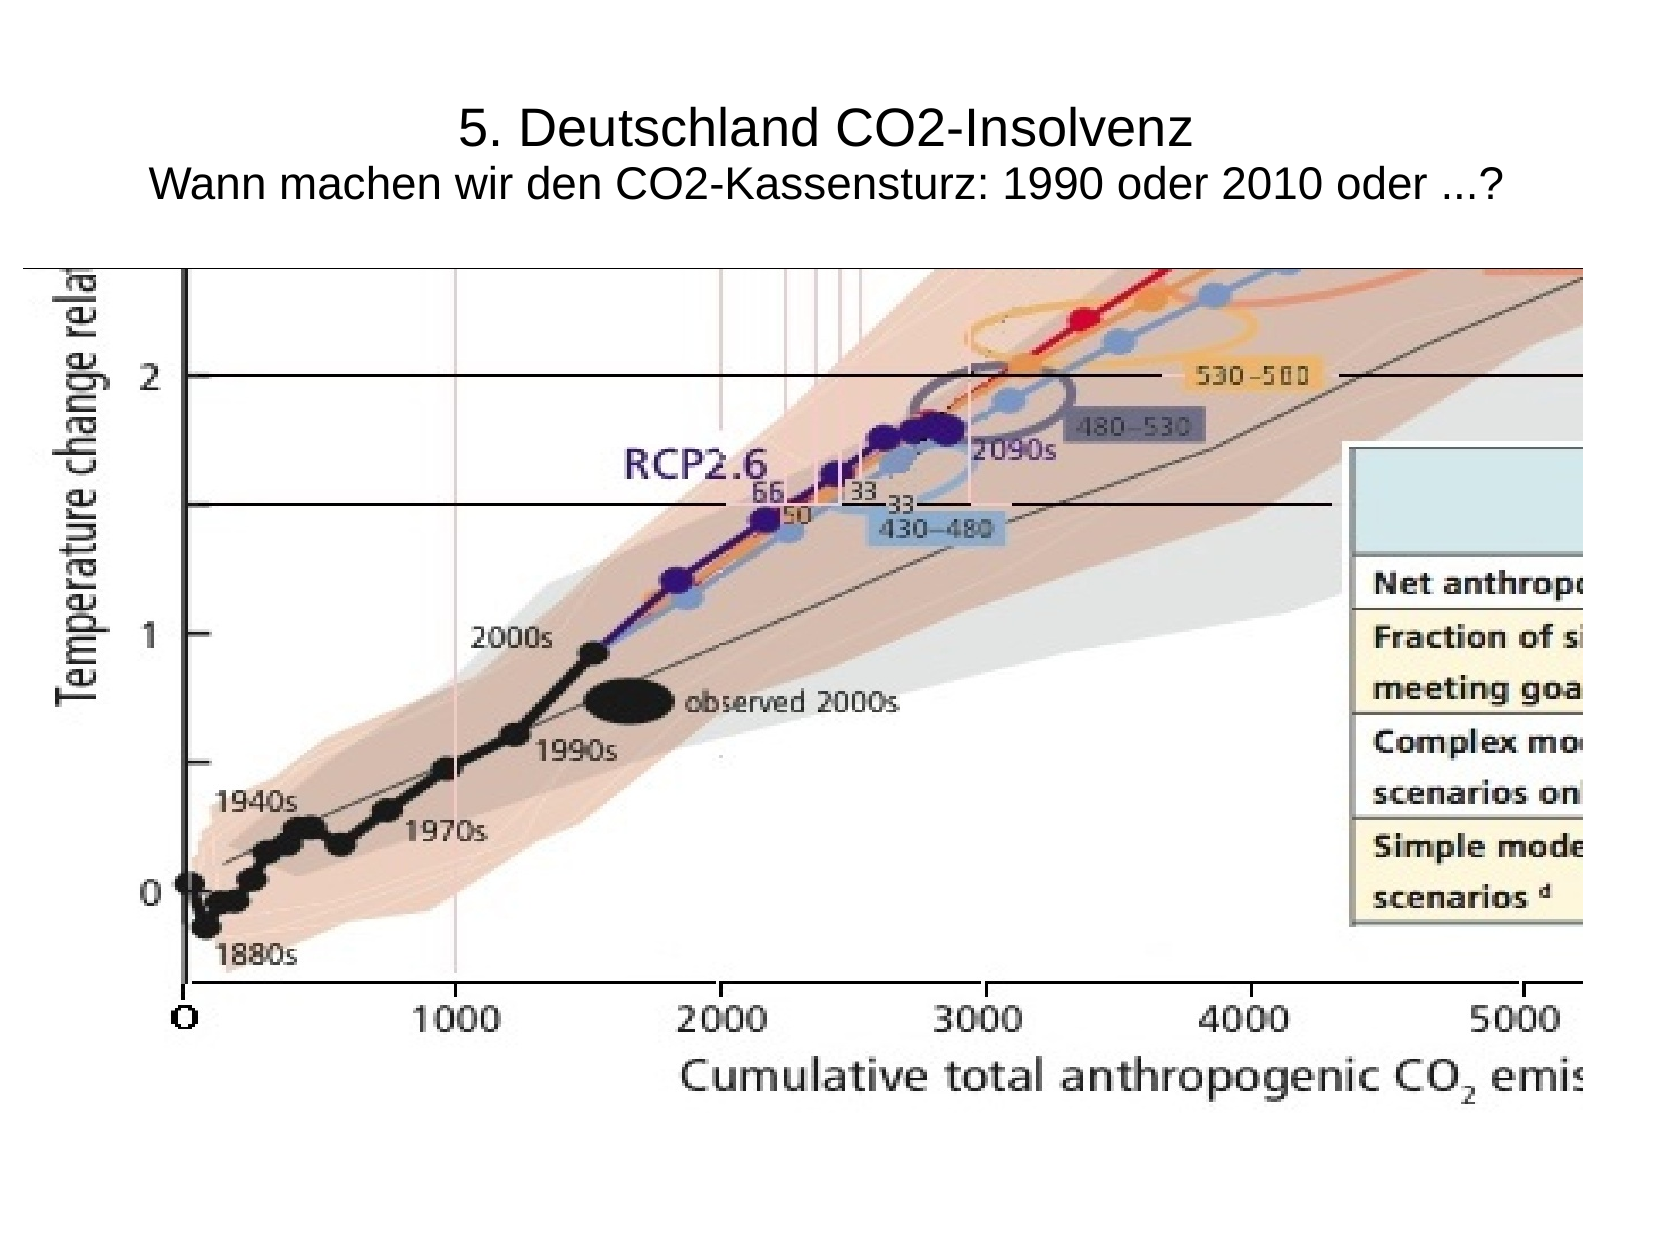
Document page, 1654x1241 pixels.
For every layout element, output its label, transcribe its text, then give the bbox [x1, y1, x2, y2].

picture [23, 268, 1583, 1121]
title 5. Deutschland CO2-Insolvenz Wann machen wir den CO2-Kassensturz: 1990 oder 2010 oder ...? [82, 49, 1571, 257]
